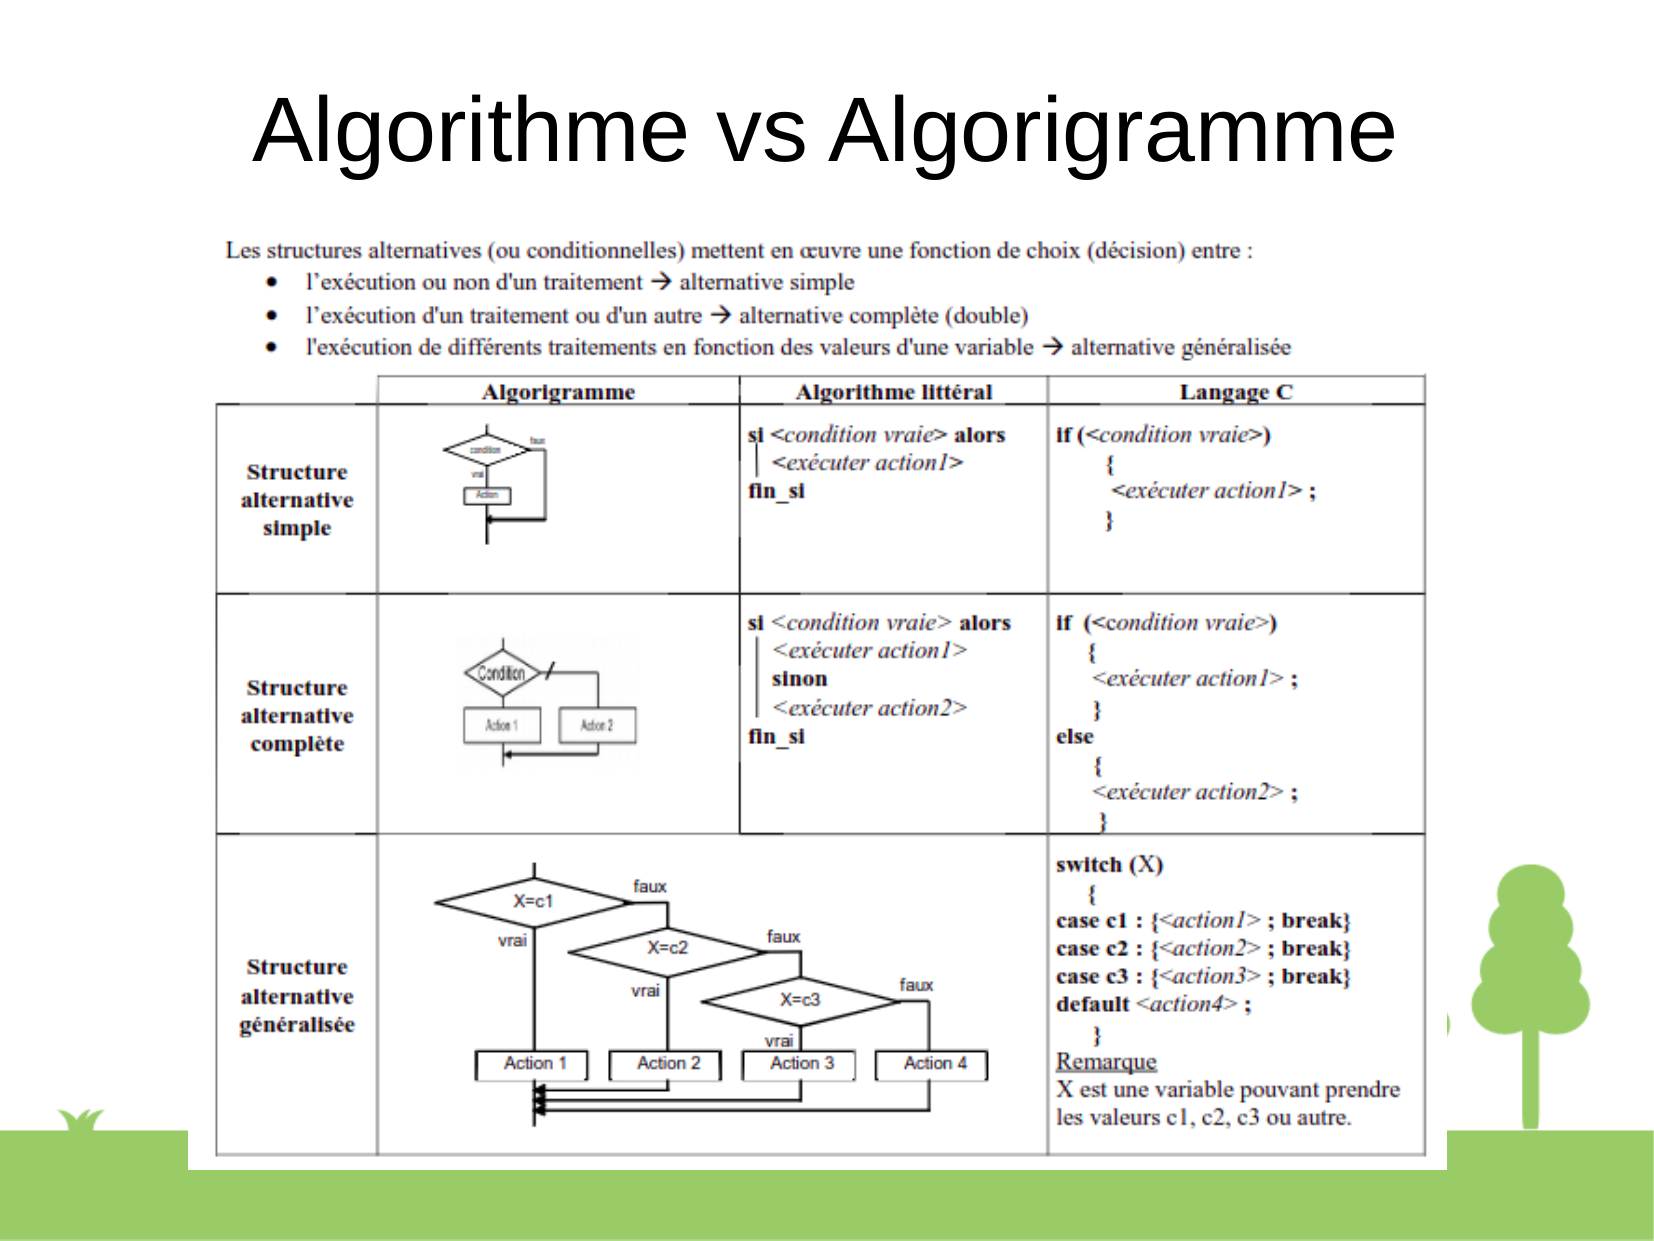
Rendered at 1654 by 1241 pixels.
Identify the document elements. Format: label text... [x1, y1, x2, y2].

title Algorithme vs Algorigramme [82, 49, 1571, 211]
picture [0, 0, 1654, 1241]
